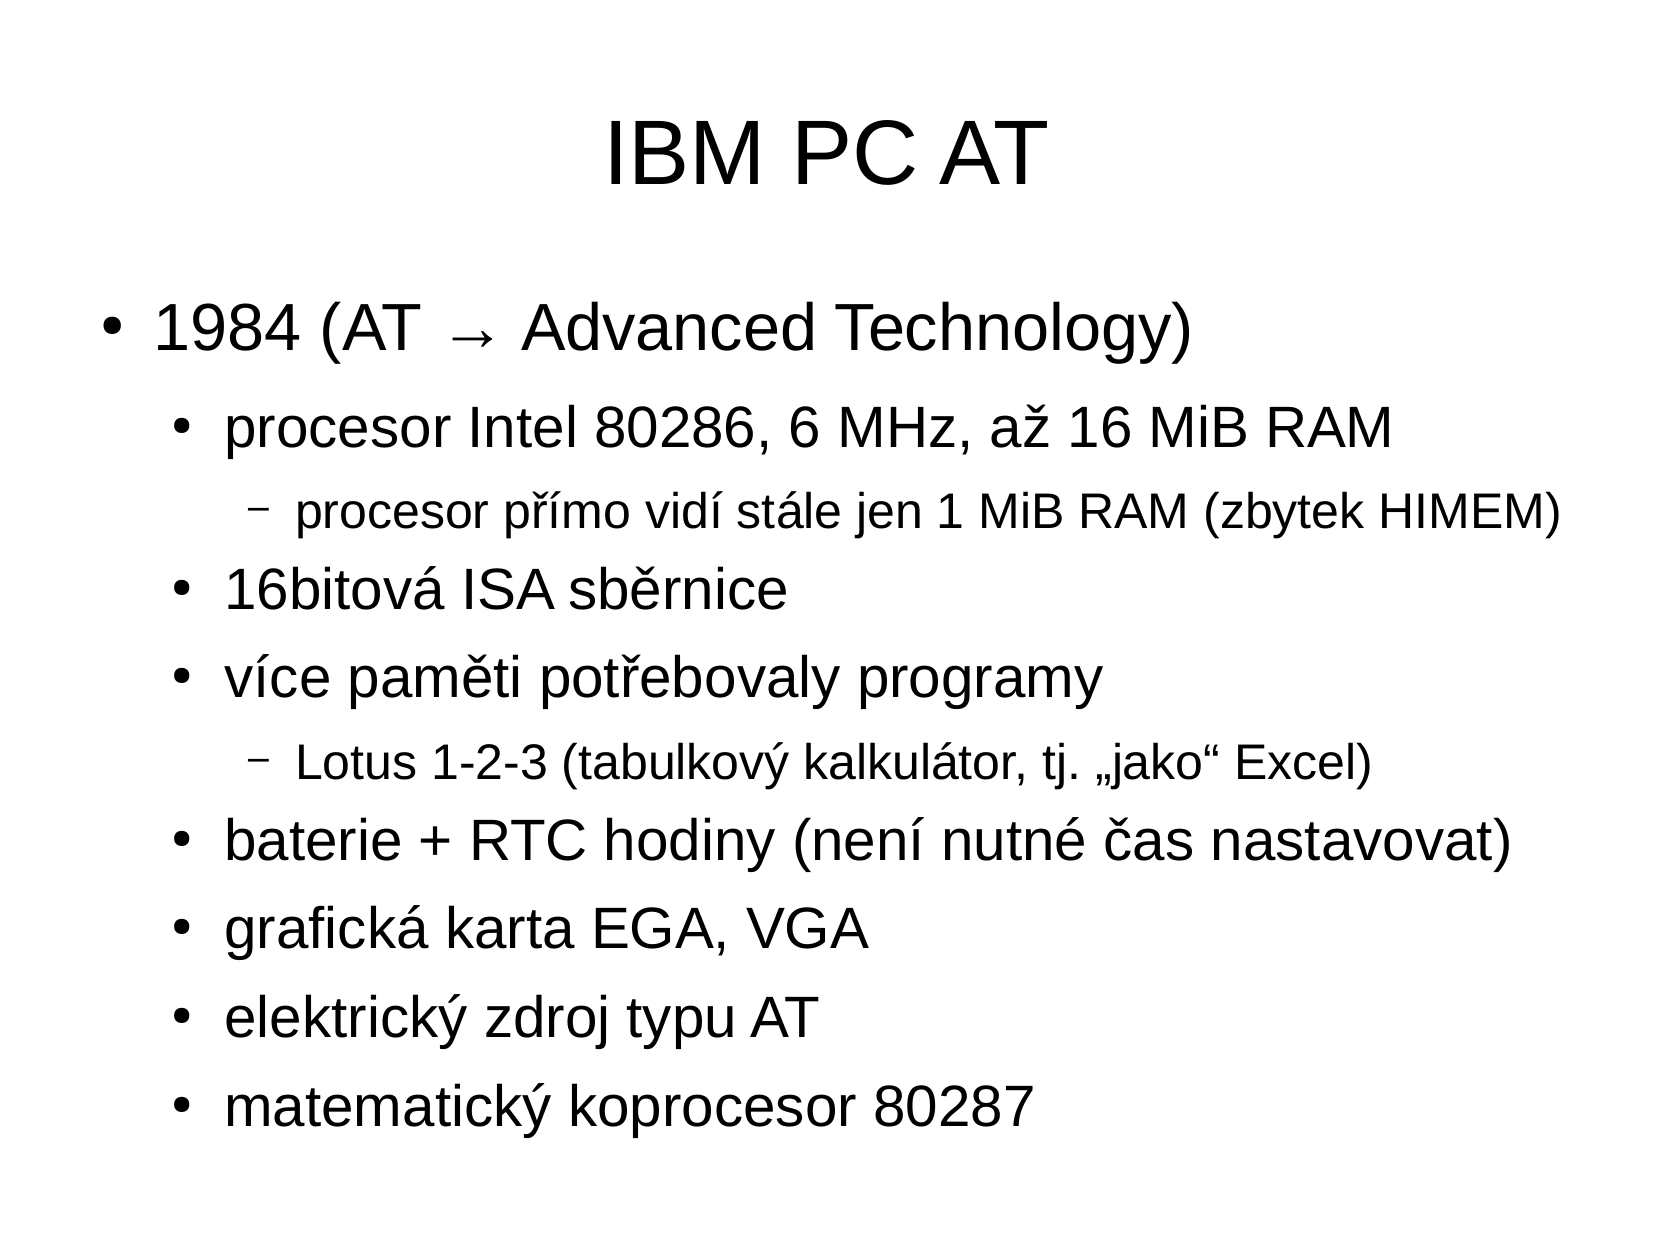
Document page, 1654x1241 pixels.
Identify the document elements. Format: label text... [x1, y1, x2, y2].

list 1984 (AT → Advanced Technology) procesor Intel 80286, 6 MHz, až 16 MiB RAM procesor přímo vidí stále jen 1 MiB RAM (zbytek HIMEM) 16bitová ISA sběrnice více paměti potřebovaly programy Lotus 1-2-3 (tabulkový kalkulátor, tj. „jako“ Excel) baterie + RTC hodiny (není nutné čas nastavovat) grafická karta EGA, VGA elektrický zdroj typu AT matematický koprocesor 80287 [82, 290, 1571, 1139]
title IBM PC AT [82, 49, 1571, 257]
